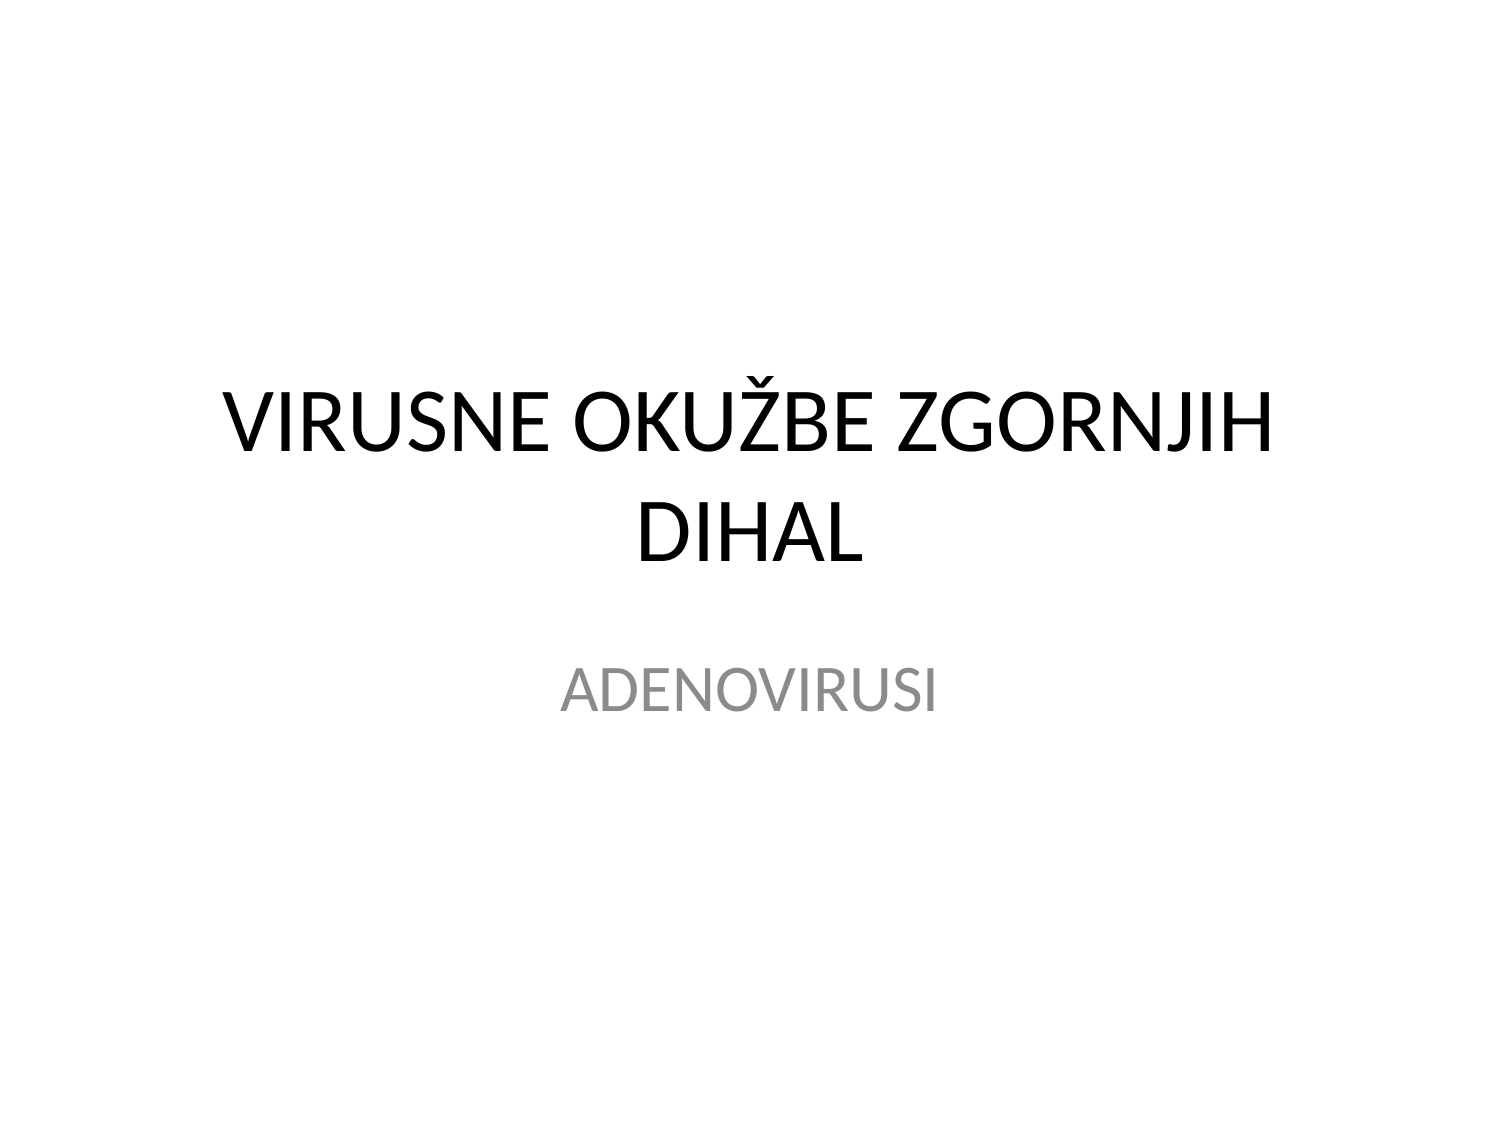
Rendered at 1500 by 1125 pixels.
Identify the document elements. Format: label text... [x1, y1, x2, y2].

subtitle ADENOVIRUSI [225, 637, 1275, 925]
title VIRUSNE OKUŽBE ZGORNJIH DIHAL [112, 349, 1388, 591]
